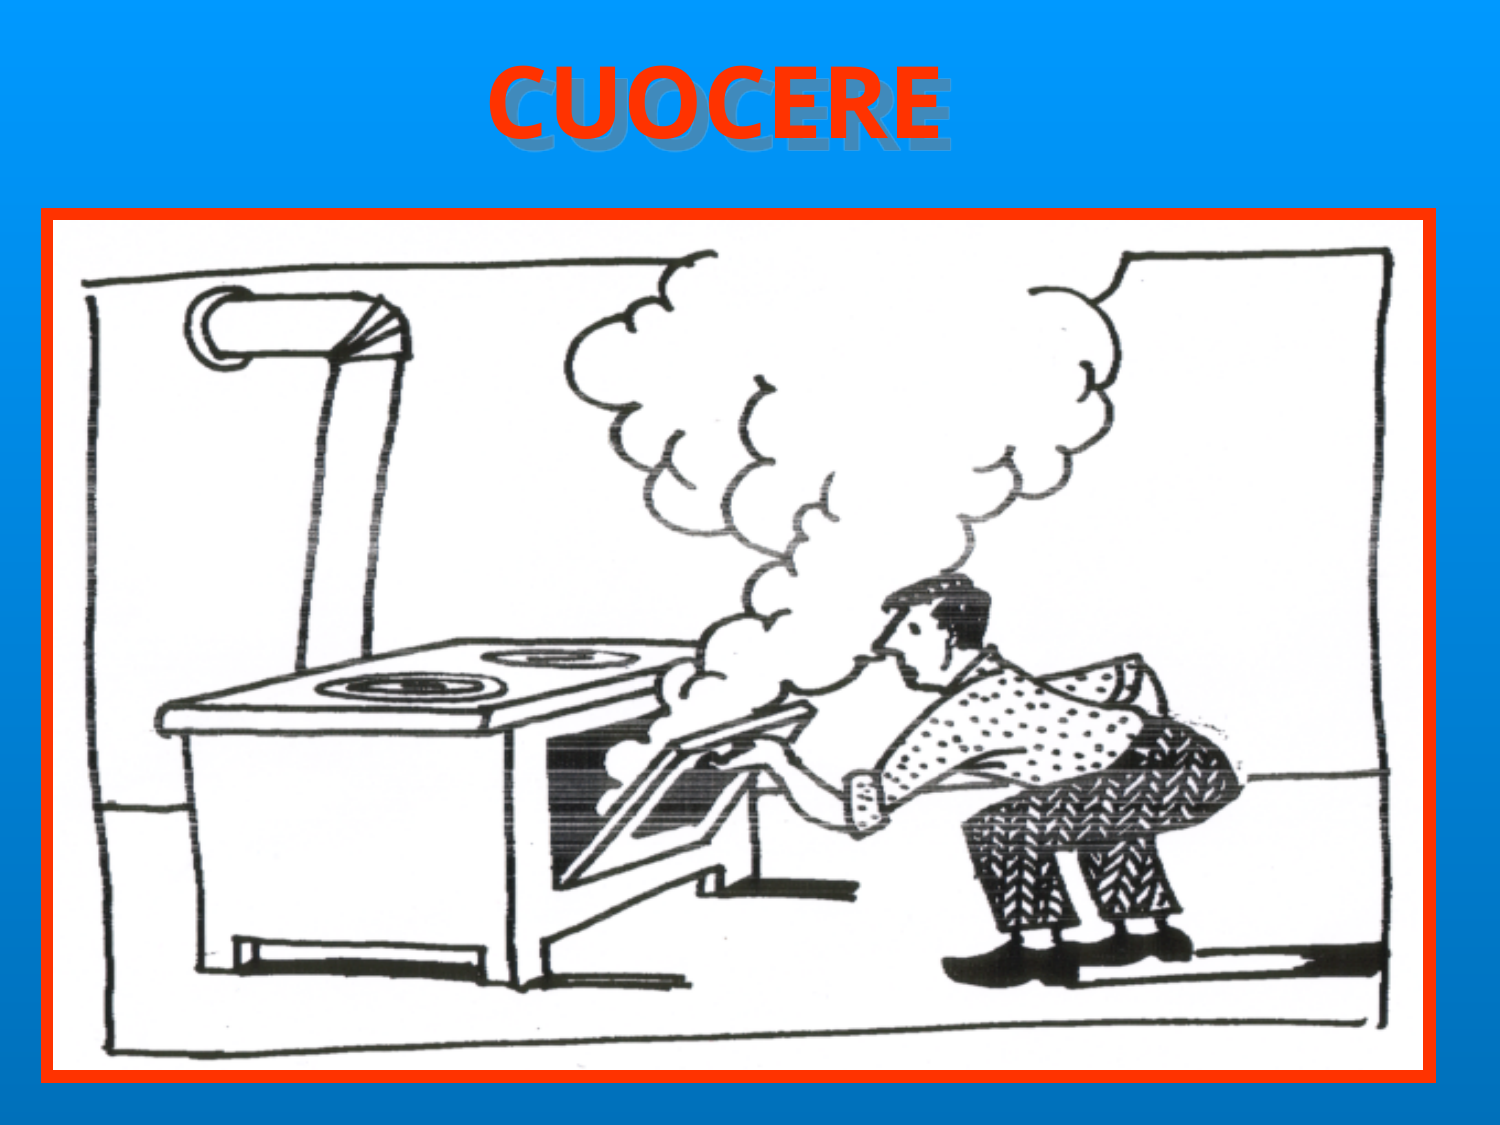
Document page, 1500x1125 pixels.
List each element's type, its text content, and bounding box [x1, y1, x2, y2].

text_box CUOCERE [466, 31, 964, 167]
picture [53, 220, 1424, 1071]
